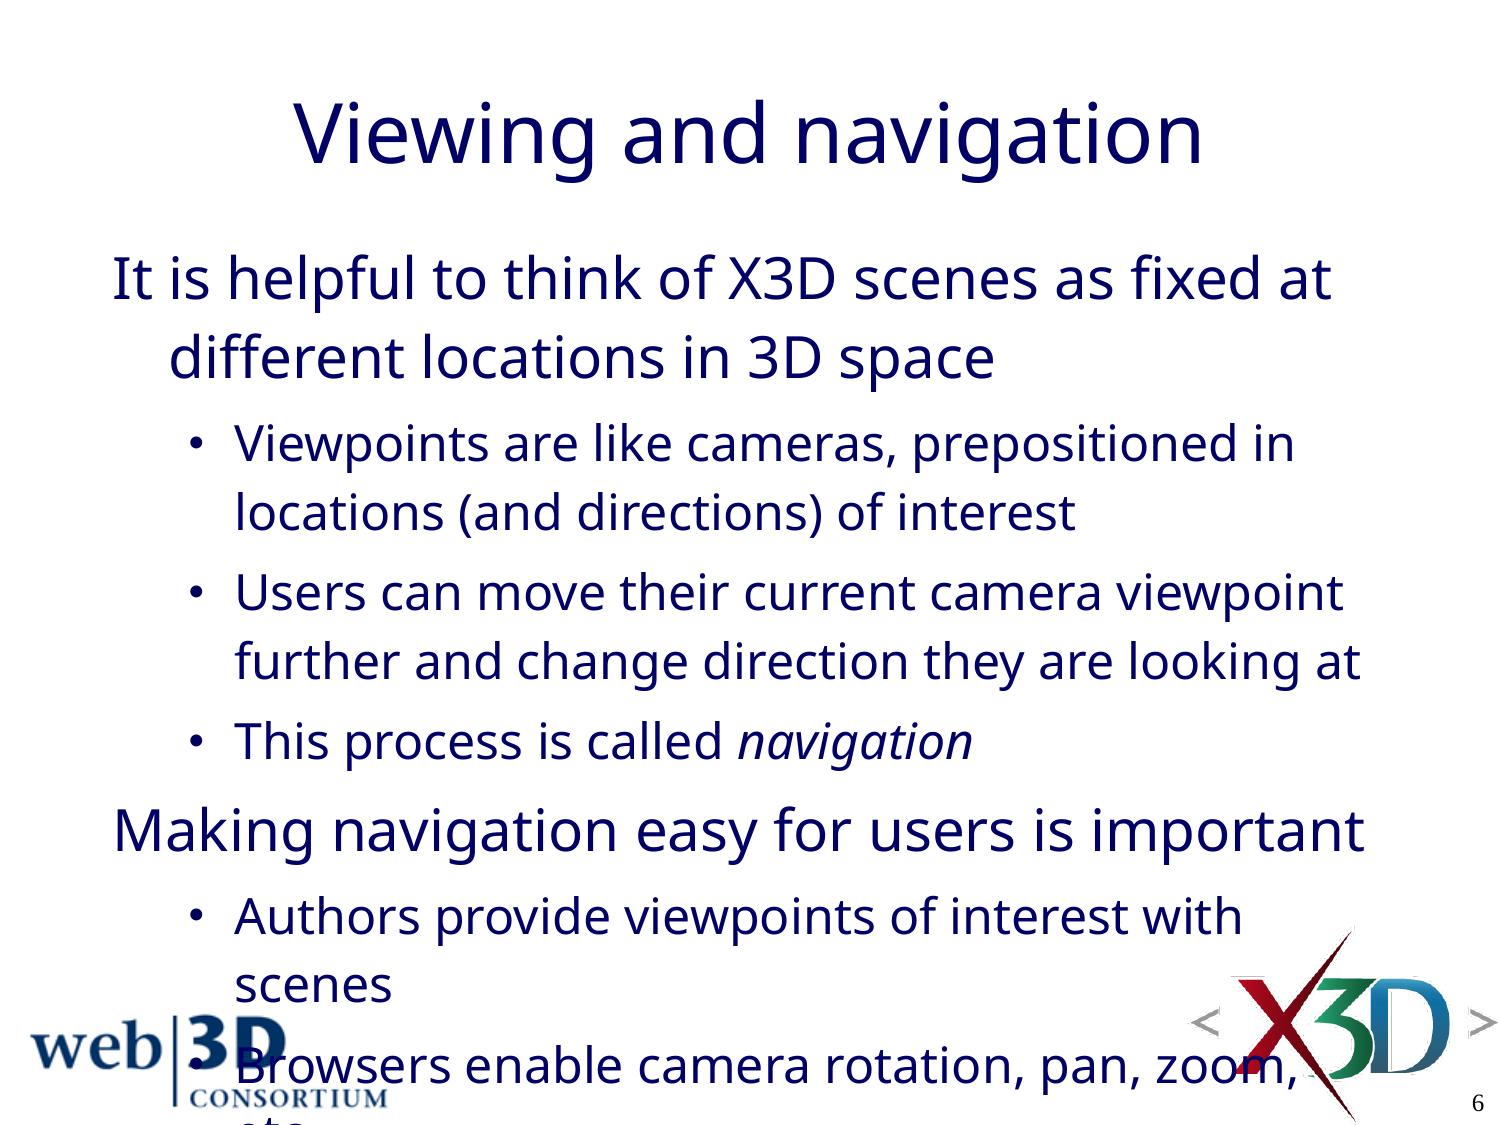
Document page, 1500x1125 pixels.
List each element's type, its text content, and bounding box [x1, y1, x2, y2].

list It is helpful to think of X3D scenes as fixed at different locations in 3D space Viewpoints are like cameras, prepositioned in locations (and directions) of interest Users can move their current camera viewpoint further and change direction they are looking at This process is called navigation Making navigation easy for users is important Authors provide viewpoints of interest with scenes Browsers enable camera rotation, pan, zoom, etc. [112, 237, 1388, 986]
picture [12, 998, 413, 1118]
title Viewing and navigation [112, 37, 1388, 226]
picture [1187, 926, 1500, 1125]
picture [1187, 1059, 1202, 1080]
